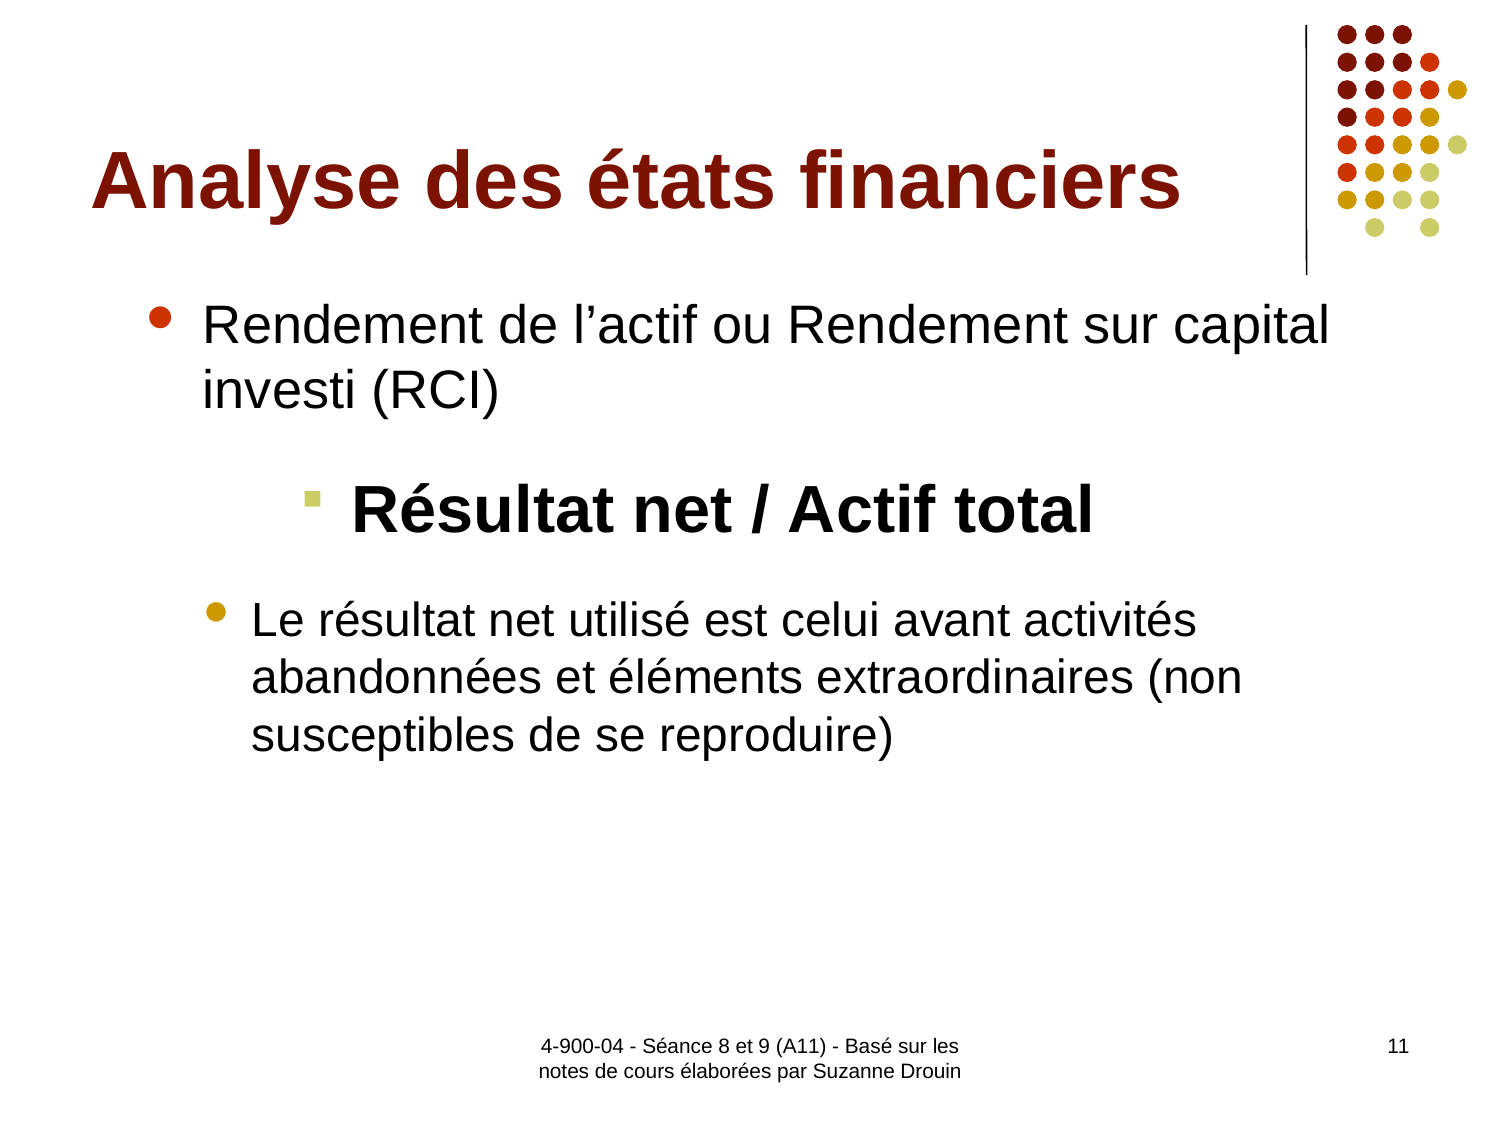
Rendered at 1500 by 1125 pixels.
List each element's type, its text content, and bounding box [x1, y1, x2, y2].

text_box Rendement de l’actif ou Rendement sur capital investi (RCI) Résultat net / Actif total Le résultat net utilisé est celui avant activités abandonnées et éléments extraordinaires (non susceptibles de se reproduire) [75, 282, 1426, 1006]
text_box Analyse des états financiers [74, 20, 1313, 233]
text_box 4-900-04 - Séance 8 et 9 (A11) - Basé sur les notes de cours élaborées par Suzanne Drouin [512, 1025, 988, 1101]
text_box <numéro> [1074, 1025, 1426, 1101]
